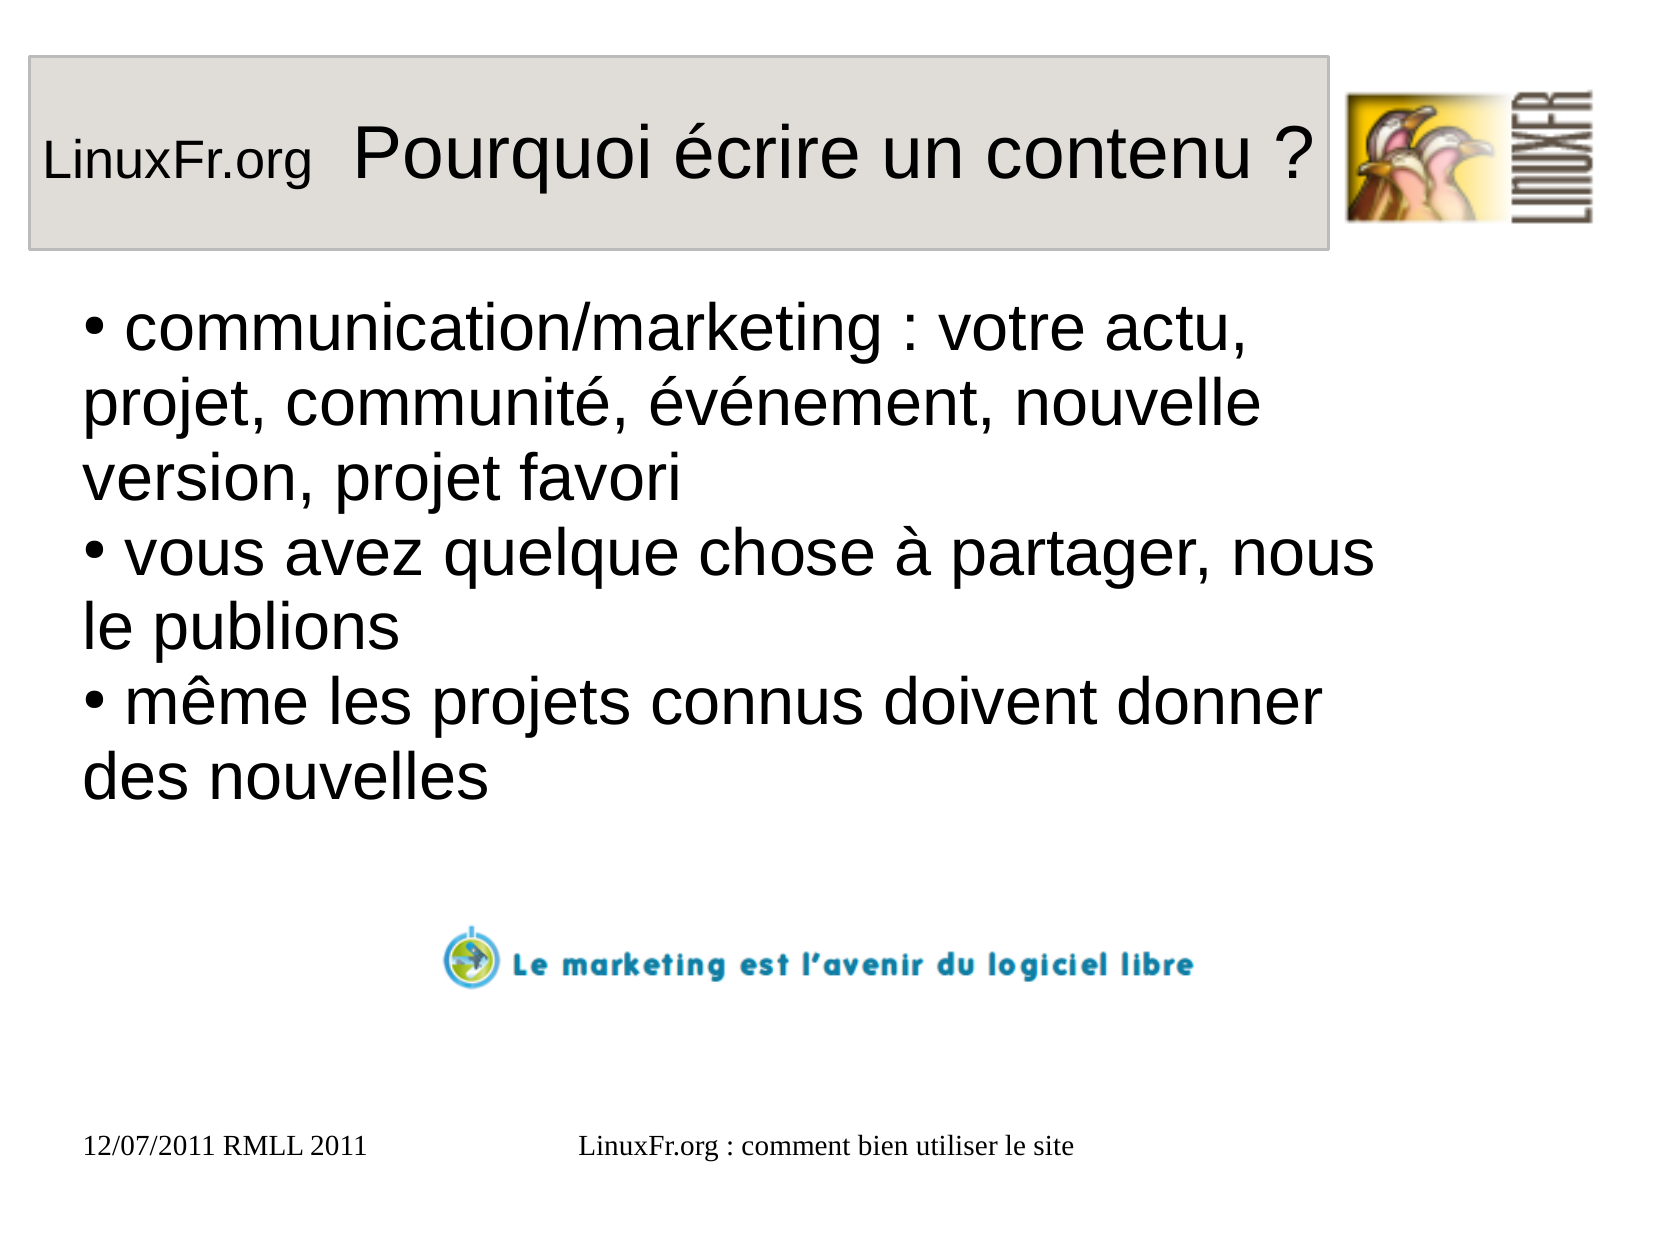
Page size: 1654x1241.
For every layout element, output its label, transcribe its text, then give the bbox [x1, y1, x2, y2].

subtitle communication/marketing : votre actu, projet, communité, événement, nouvelle version, projet favori vous avez quelque chose à partager, nous le publions même les projets connus doivent donner des nouvelles [82, 290, 1418, 1094]
title LinuxFr.org Pourquoi écrire un contenu ? [29, 56, 1329, 250]
picture [1341, 88, 1601, 229]
picture [426, 914, 1211, 1004]
